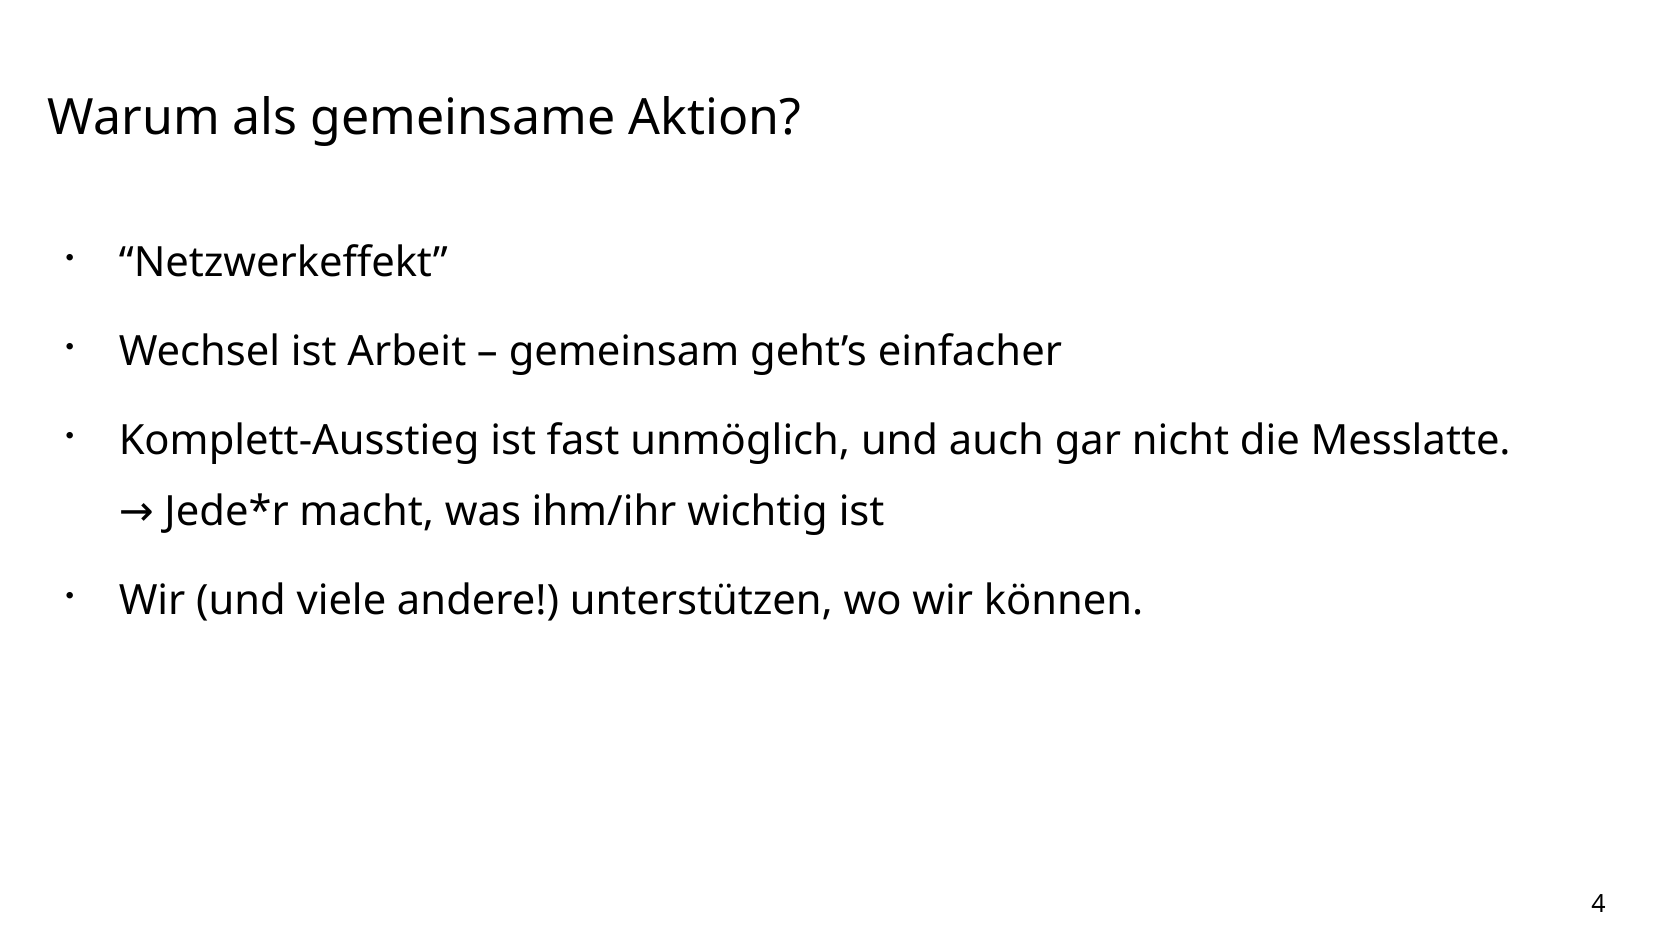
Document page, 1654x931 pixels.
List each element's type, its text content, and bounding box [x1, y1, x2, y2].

title Warum als gemeinsame Aktion? [47, 37, 1606, 193]
list “Netzwerkeffekt” Wechsel ist Arbeit – gemeinsam geht’s einfacher Komplett-Ausstieg ist fast unmöglich, und auch gar nicht die Messlatte. → Jede*r macht, was ihm/ihr wichtig ist Wir (und viele andere!) unterstützen, wo wir können. [47, 217, 1606, 848]
